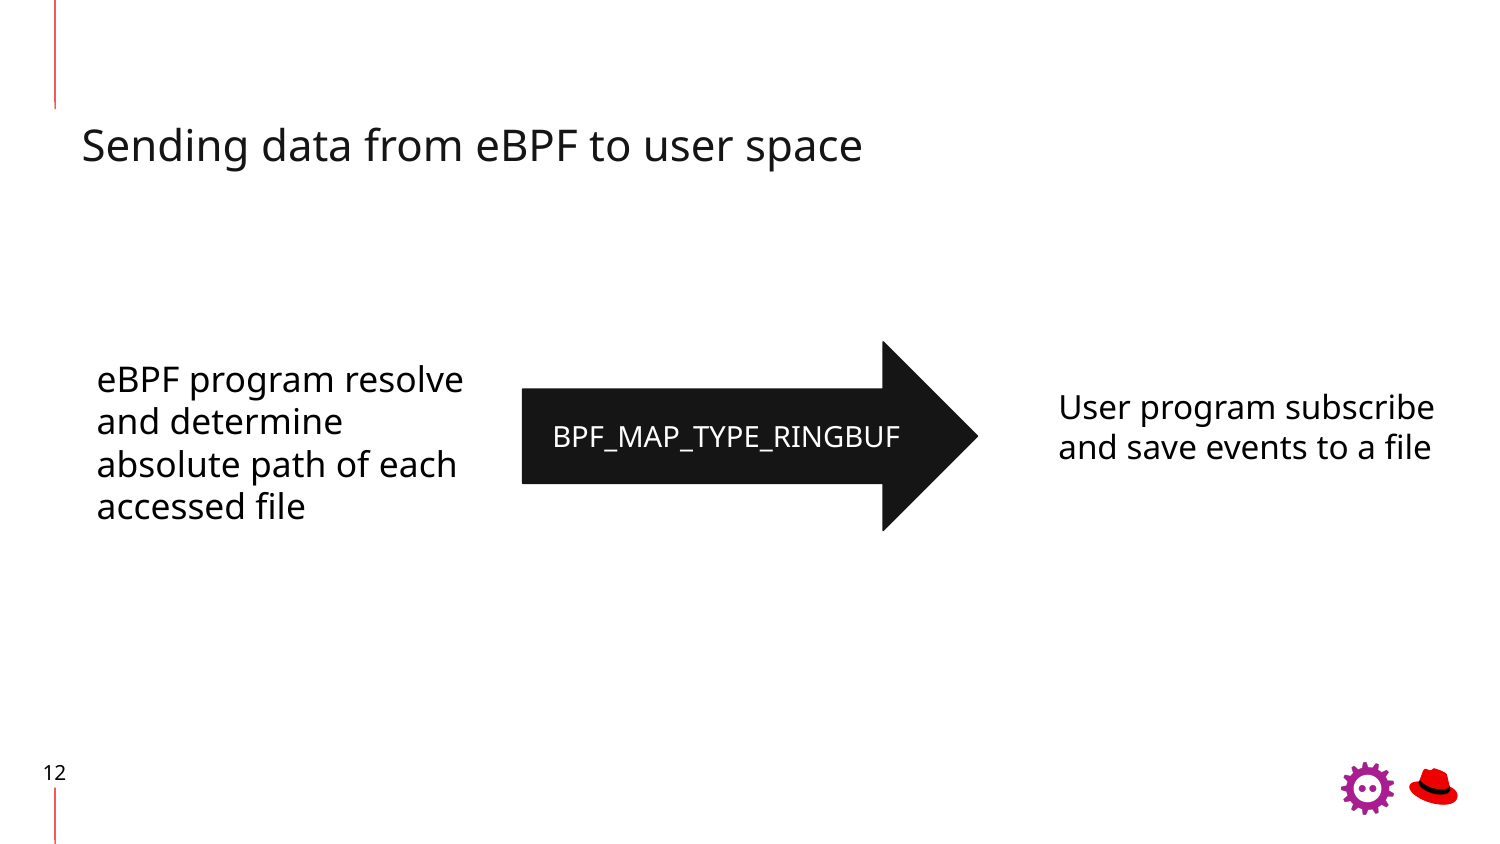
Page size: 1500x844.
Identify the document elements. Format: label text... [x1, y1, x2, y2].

title Sending data from eBPF to user space [81, 101, 1044, 153]
text_box BPF_MAP_TYPE_RINGBUF [522, 341, 978, 531]
picture [1409, 768, 1458, 805]
text_box eBPF program resolve and determine absolute path of each accessed file [81, 341, 501, 531]
text_box User program subscribe and save events to a file [1043, 371, 1462, 502]
slide_number <number> [20, 774, 89, 788]
picture [1341, 762, 1394, 815]
